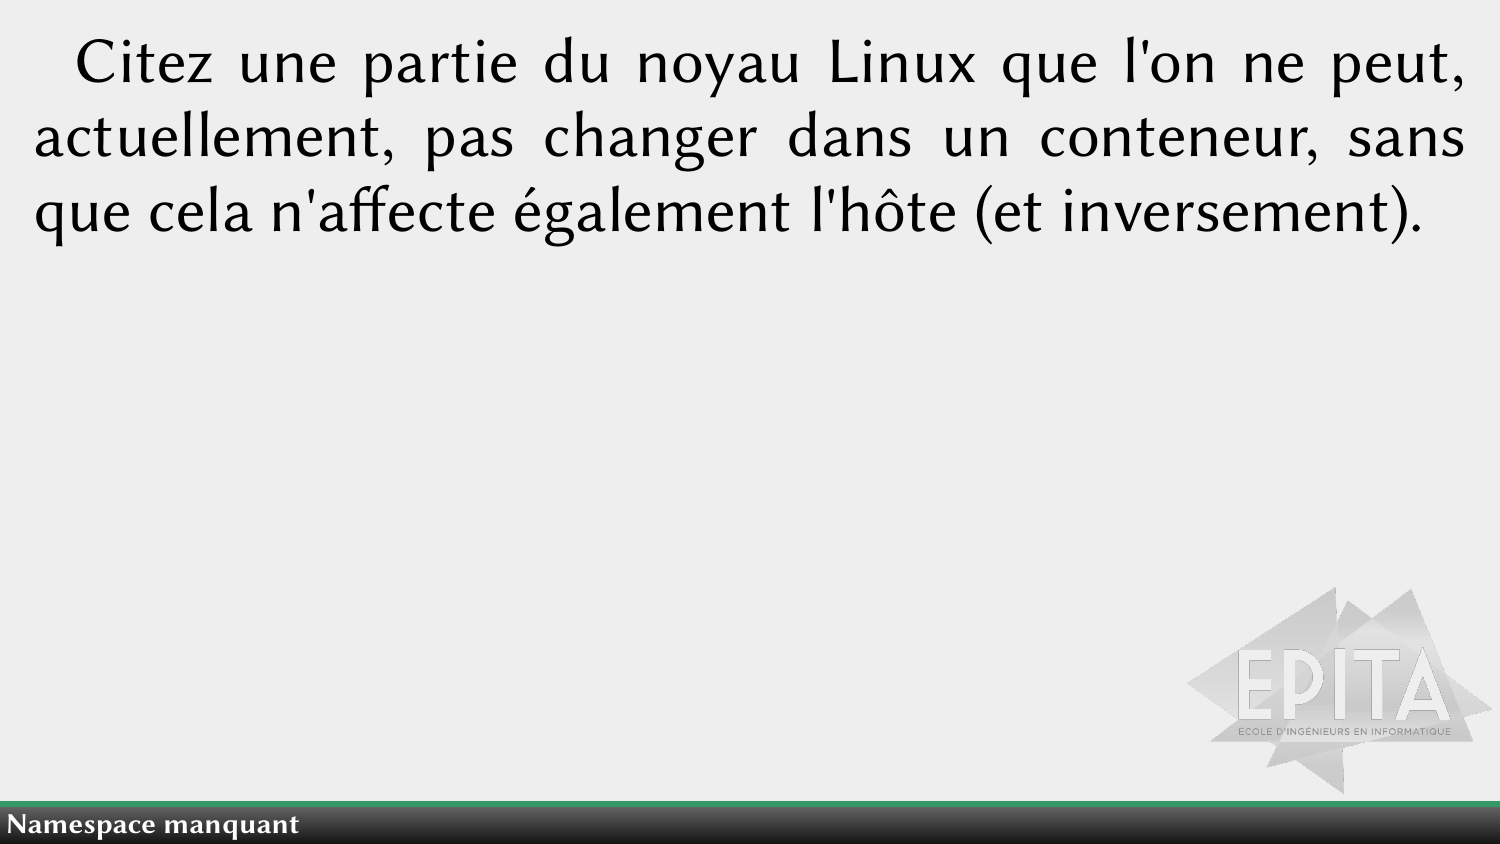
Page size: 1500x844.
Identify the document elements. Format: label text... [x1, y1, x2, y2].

title Namespace manquant [5, 801, 1075, 844]
list Citez une partie du noyau Linux que l'on ne peut, actuellement, pas changer dans un conteneur, sans que cela n'affecte également l'hôte (et inversement). [33, 23, 1467, 249]
picture [1187, 587, 1492, 794]
